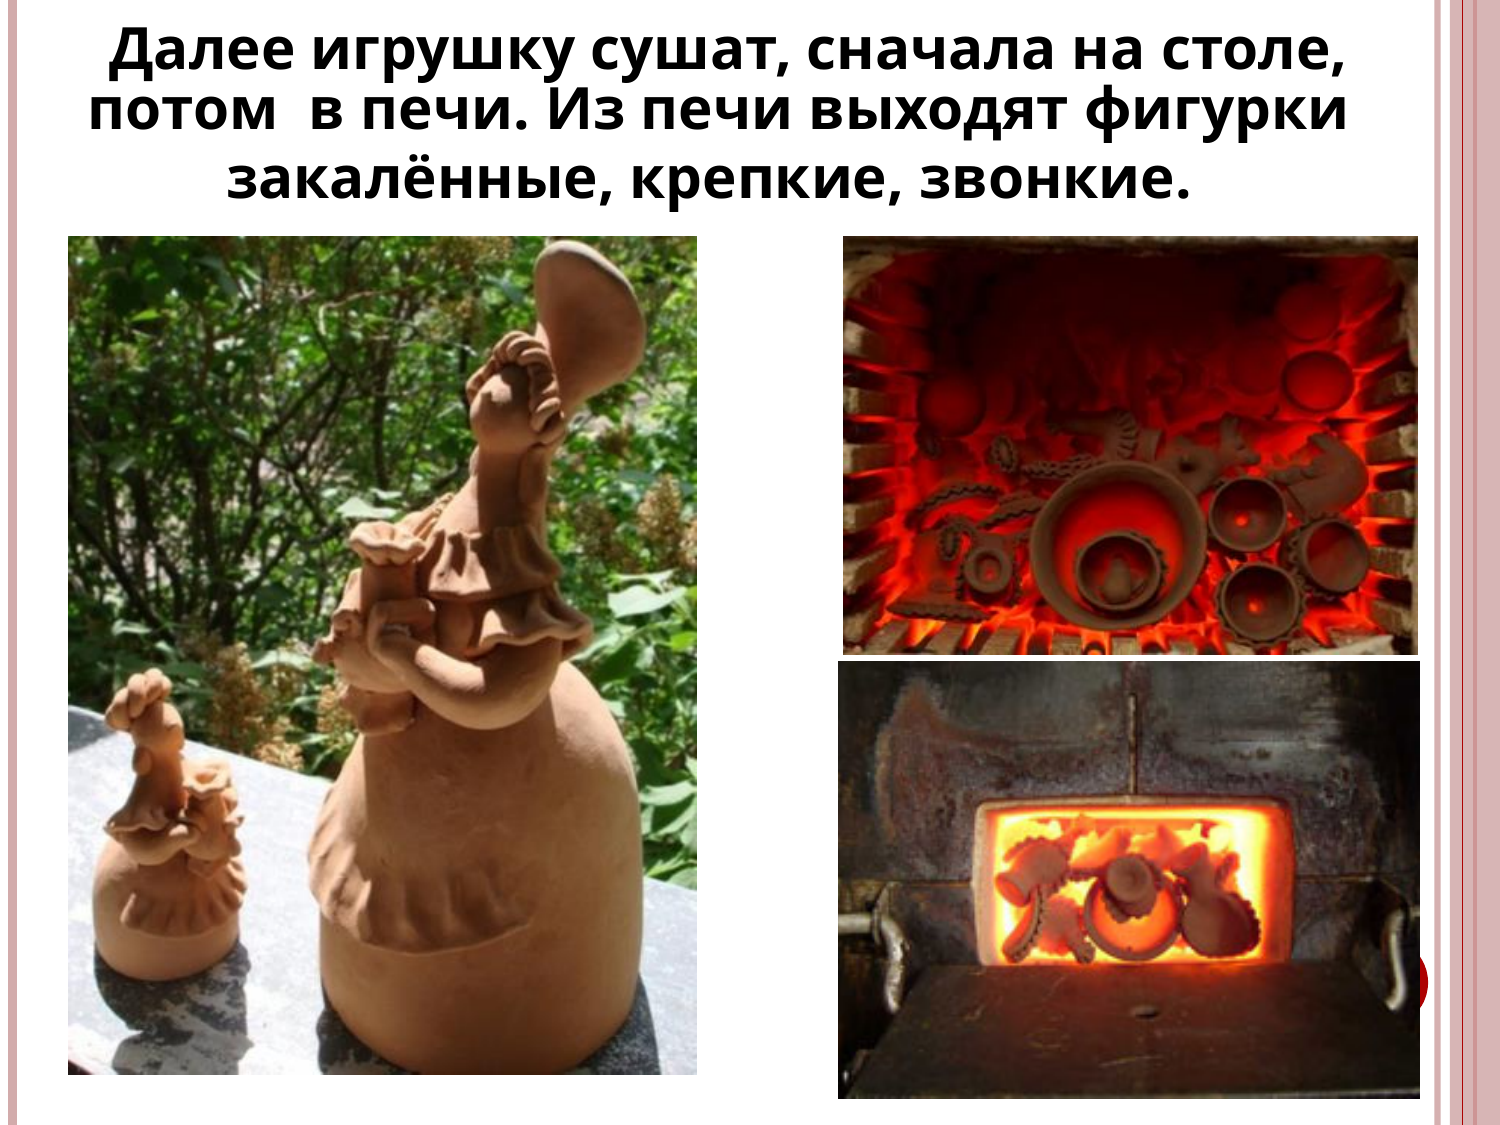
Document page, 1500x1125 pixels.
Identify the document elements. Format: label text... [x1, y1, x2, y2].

text_box Далее игрушку сушат, сначала на столе, потом в печи. Из печи выходят фигурки закалённые, крепкие, звонкие. [0, 5, 1438, 220]
picture [843, 236, 1418, 655]
picture [68, 236, 697, 1075]
picture [838, 661, 1420, 1099]
